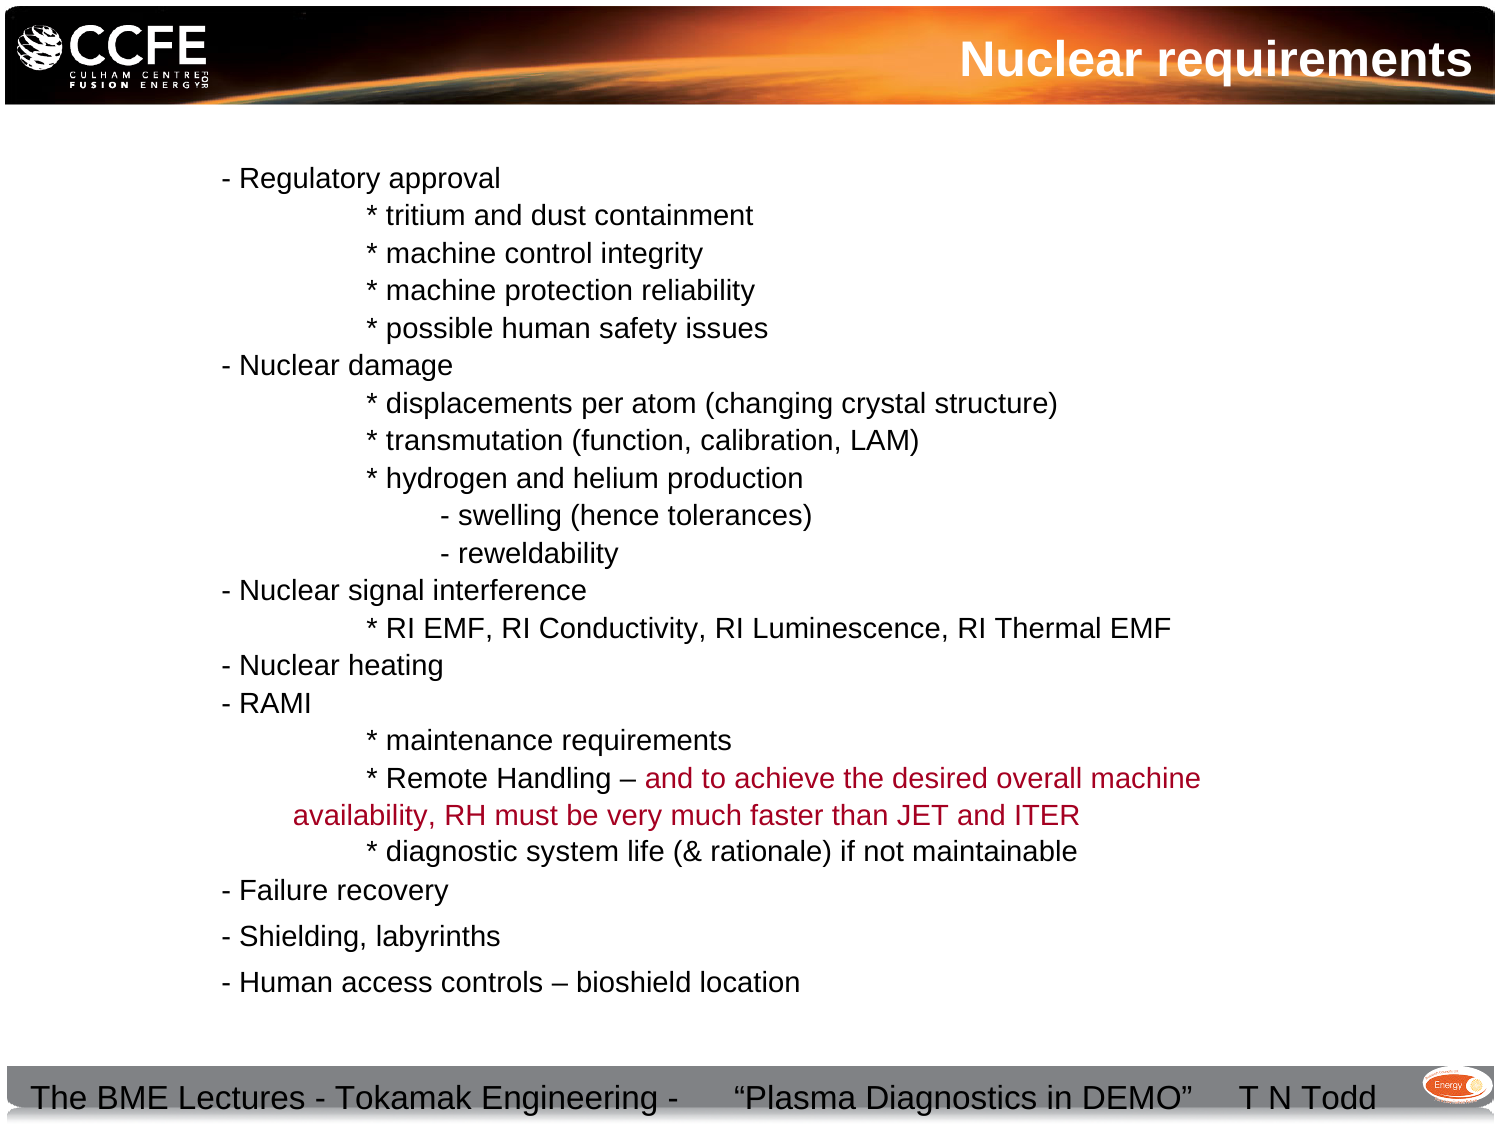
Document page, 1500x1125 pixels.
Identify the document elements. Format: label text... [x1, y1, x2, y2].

picture [5, 6, 1495, 105]
picture [7, 1066, 1494, 1125]
text_box - Regulatory approval * tritium and dust containment * machine control integrity * machine protection reliability * possible human safety issues - Nuclear damage * displacements per atom (changing crystal structure) * transmutation (function, calibration, LAM) * hydrogen and helium production - swelling (hence tolerances) - reweldability - Nuclear signal interference * RI EMF, RI Conductivity, RI Luminescence, RI Thermal EMF - Nuclear heating - RAMI * maintenance requirements * Remote Handling – and to achieve the desired overall machine availability, RH must be very much faster than JET and ITER * diagnostic system life (& rationale) if not maintainable - Failure recovery - Shielding, labyrinths - Human access controls – bioshield location [206, 148, 1276, 1006]
text_box Nuclear requirements [944, 18, 1489, 95]
